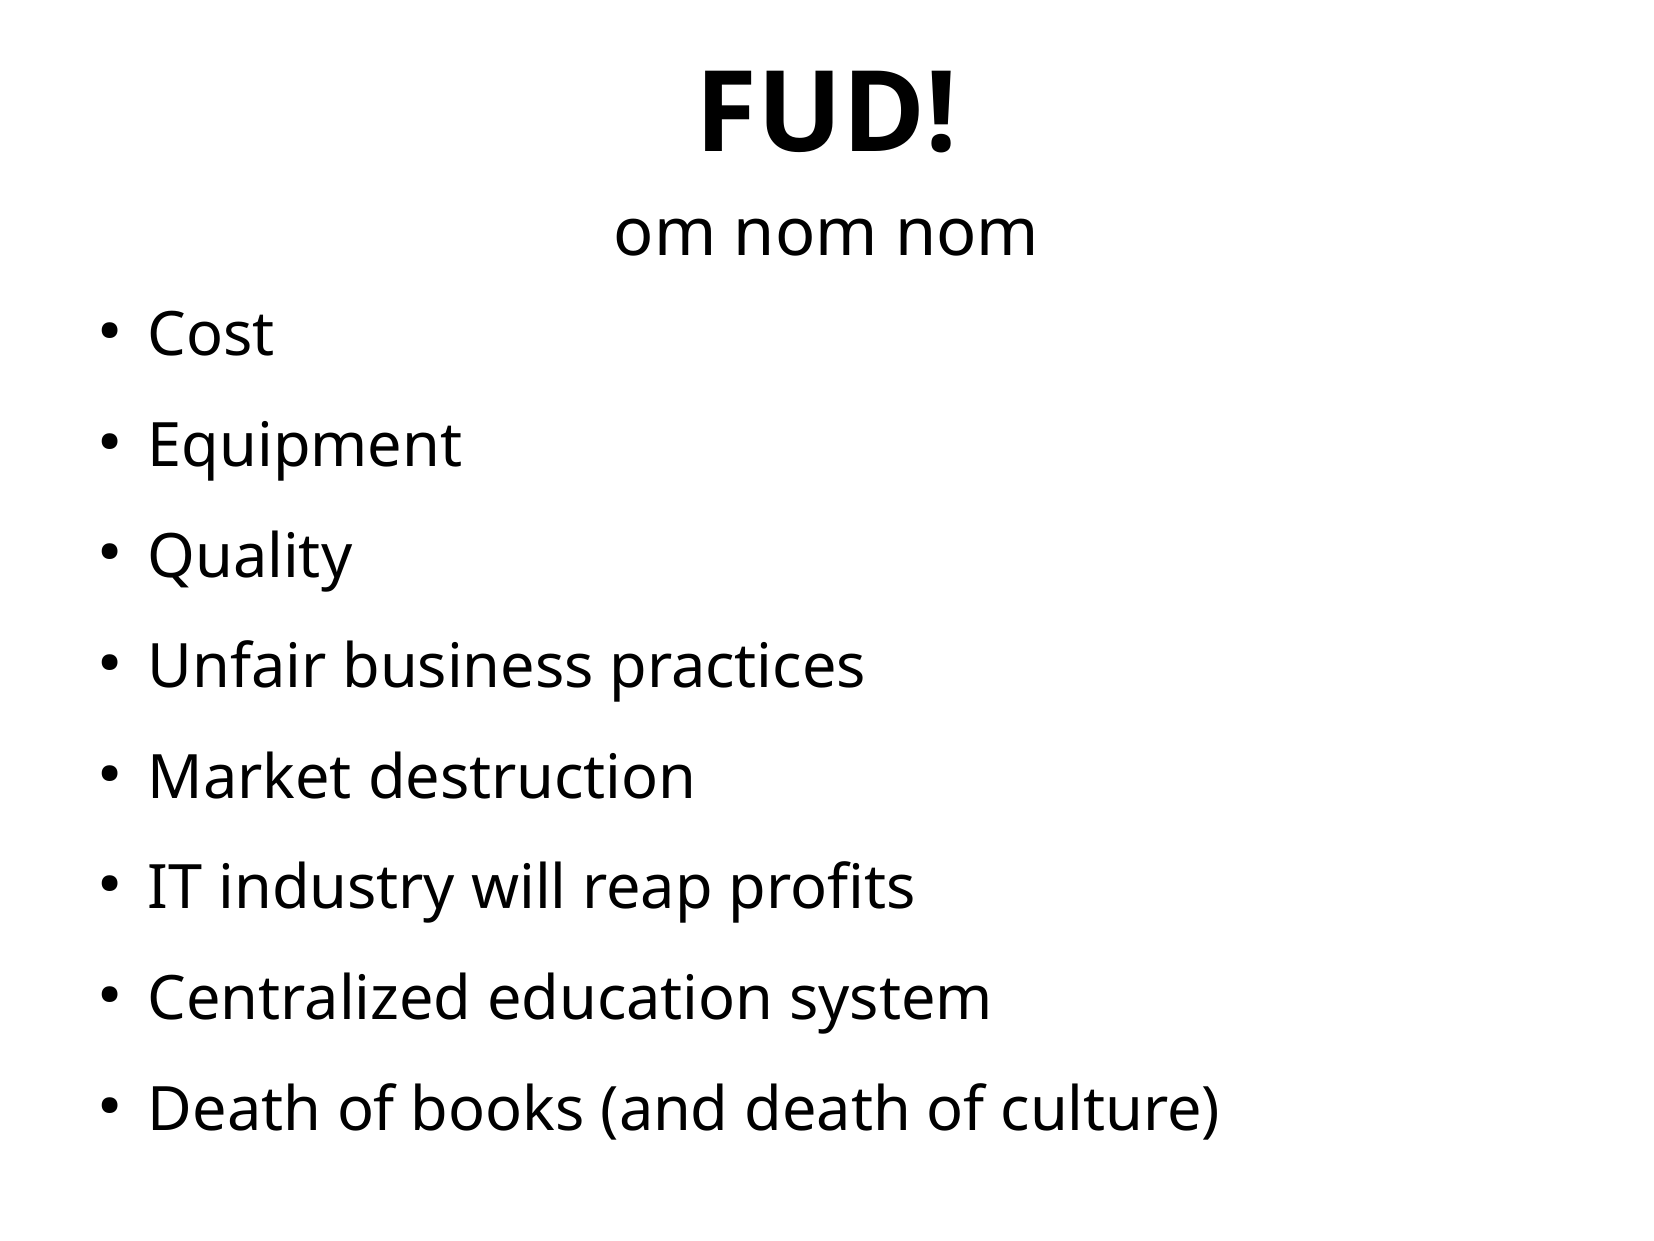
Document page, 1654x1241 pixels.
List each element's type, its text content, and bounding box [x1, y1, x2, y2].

list Cost Equipment Quality Unfair business practices Market destruction IT industry will reap profits Centralized education system Death of books (and death of culture) [82, 290, 1538, 1156]
title FUD! om nom nom [82, 49, 1571, 257]
